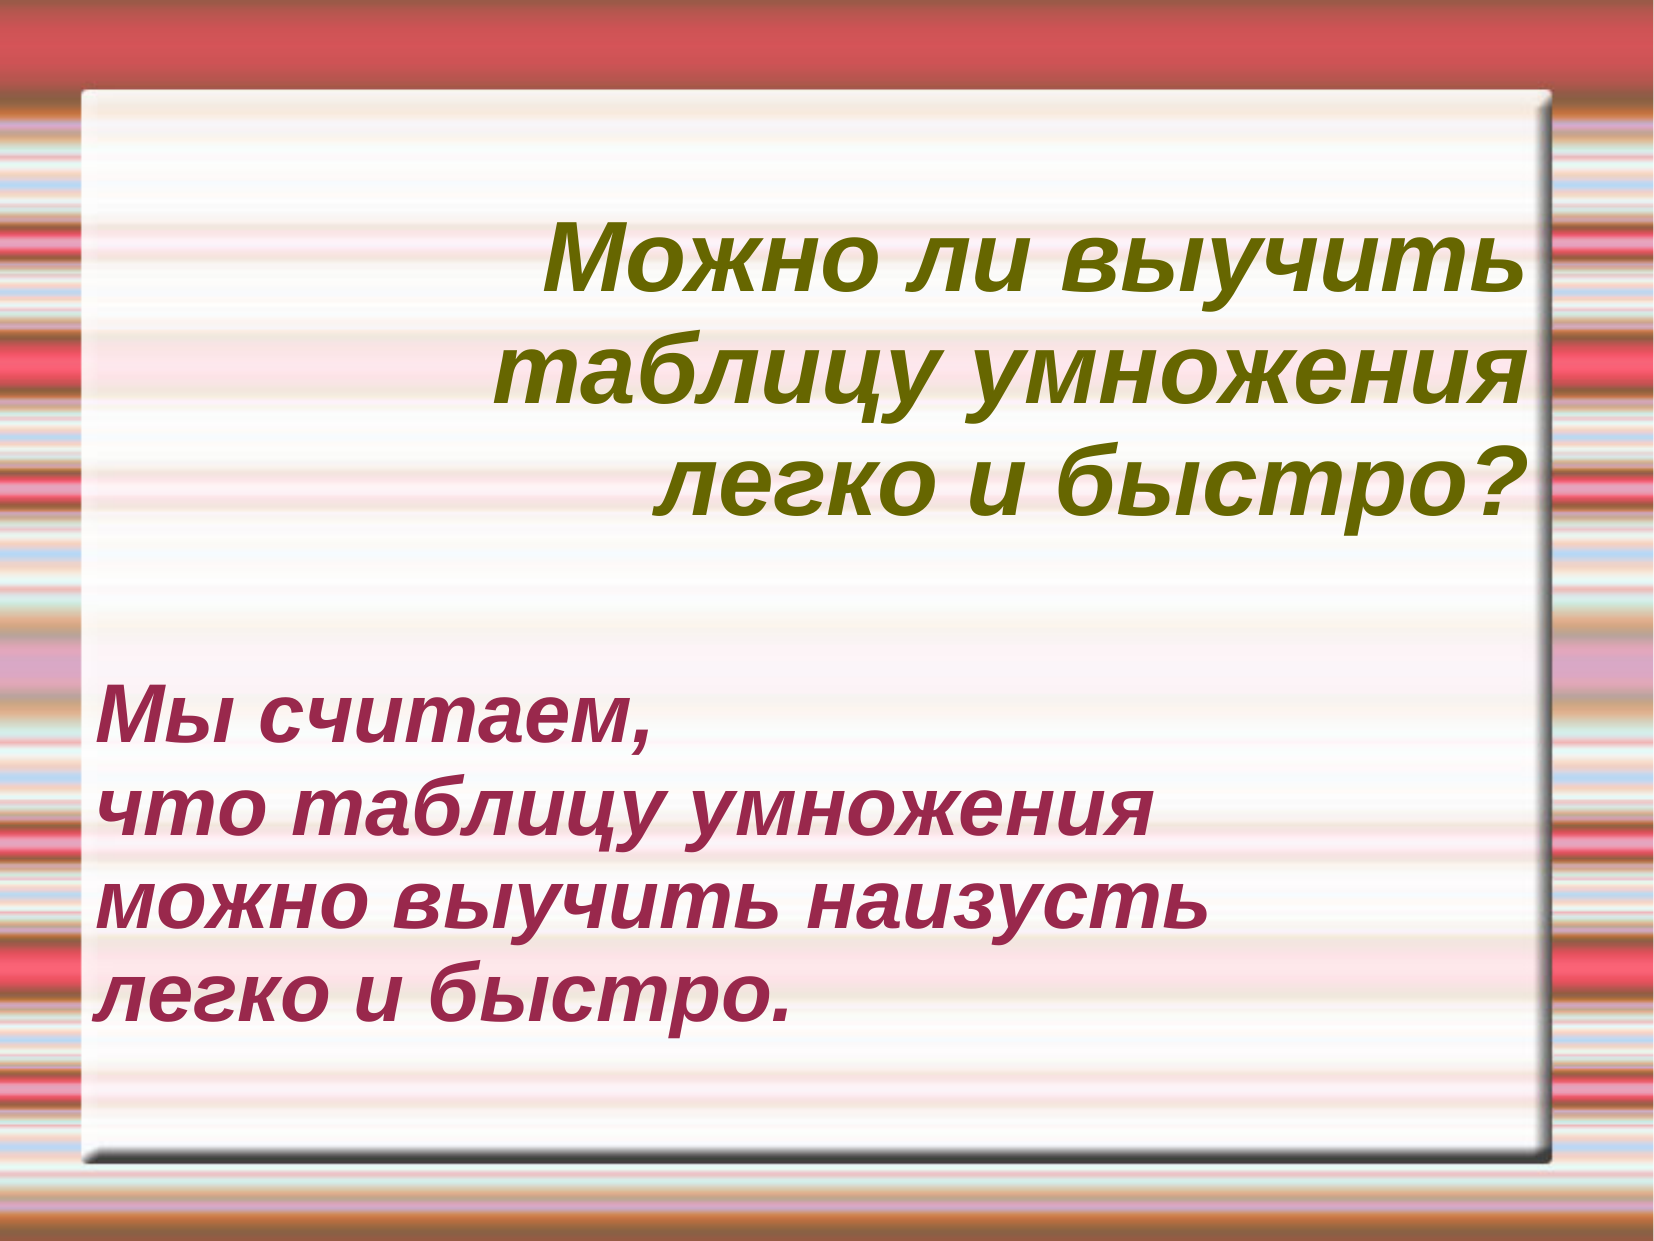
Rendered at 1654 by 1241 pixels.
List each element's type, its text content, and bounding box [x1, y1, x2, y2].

picture [0, 0, 1654, 1241]
title Можно ли выучить таблицу умножения легко и быстро? [118, 147, 1531, 591]
subtitle Мы считаем, что таблицу умножения можно выучить наизусть легко и быстро. [95, 584, 1477, 1123]
